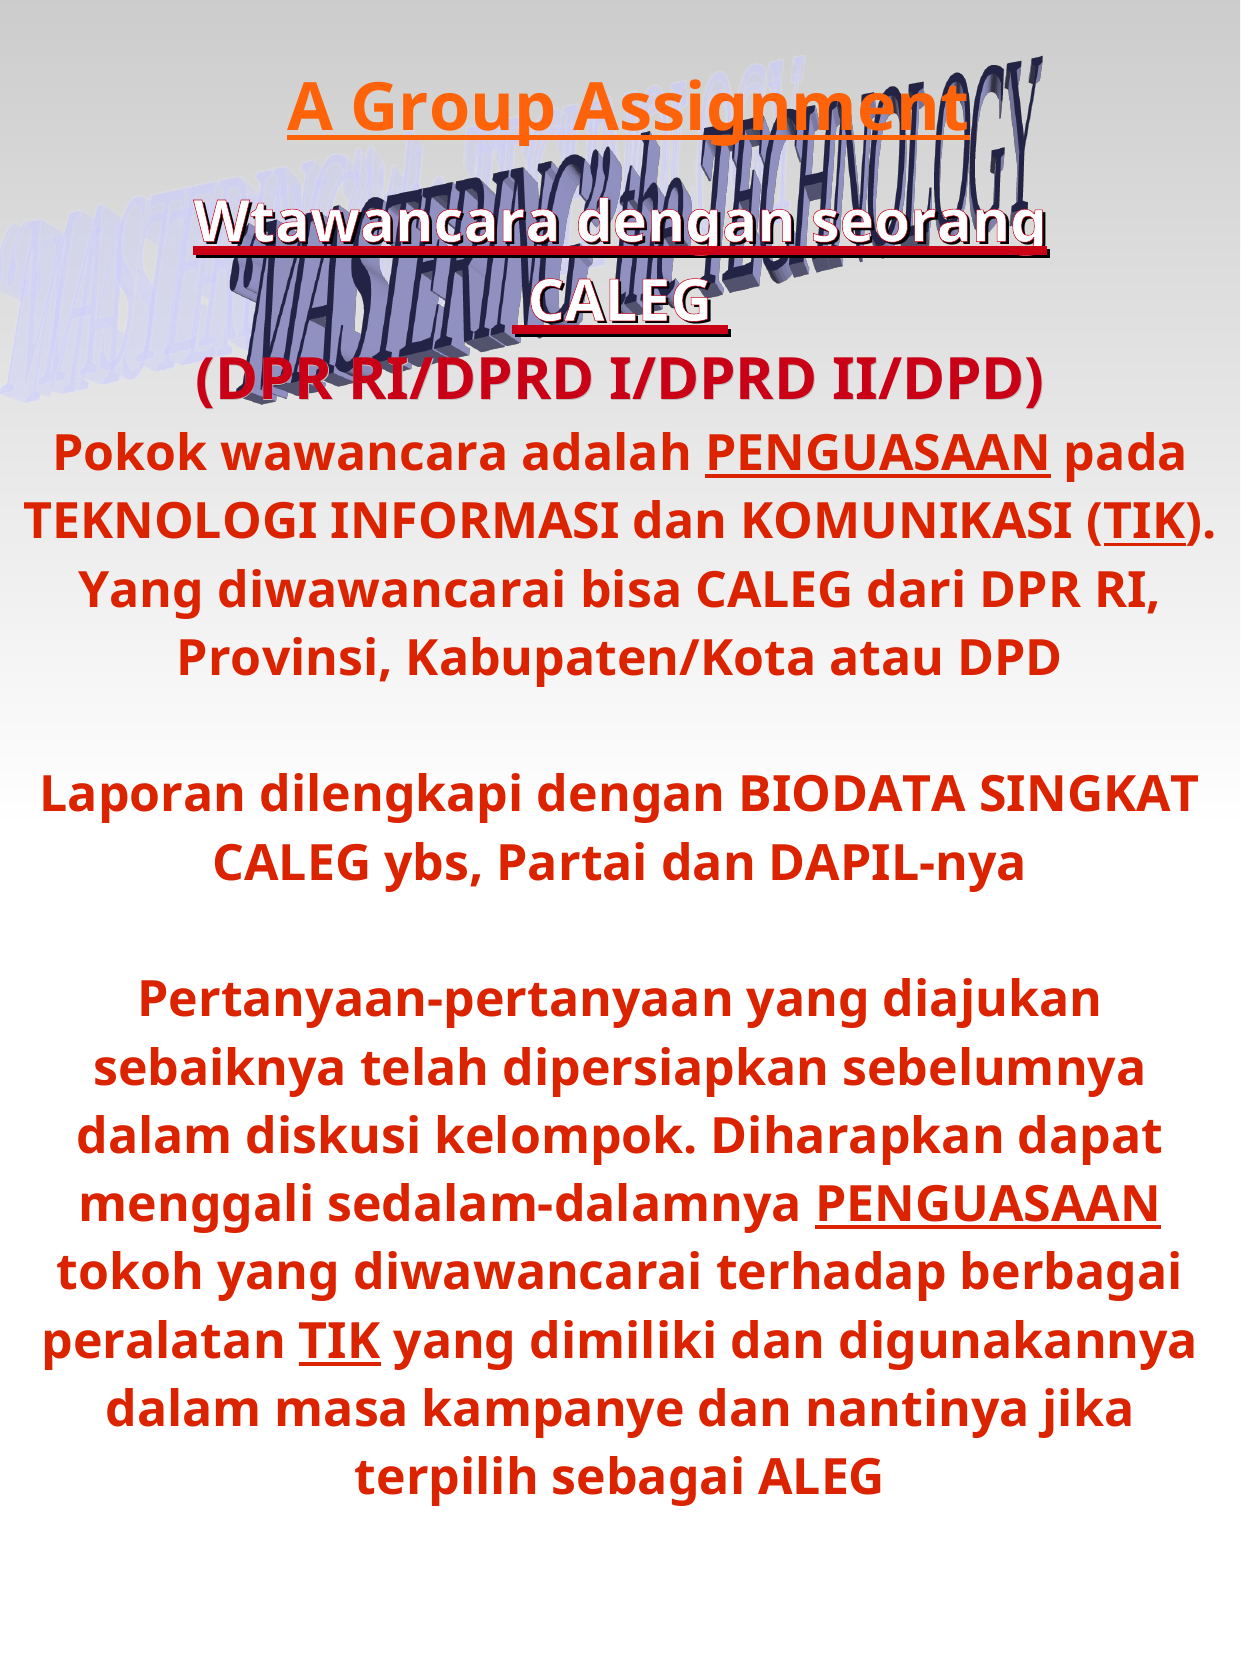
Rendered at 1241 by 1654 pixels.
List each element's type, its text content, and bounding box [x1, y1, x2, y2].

list A Group Assignment Wtawancara dengan seorang CALEG (DPR RI/DPRD I/DPRD II/DPD) Pokok wawancara adalah PENGUASAAN pada TEKNOLOGI INFORMASI dan KOMUNIKASI (TIK). Yang diwawancarai bisa CALEG dari DPR RI, Provinsi, Kabupaten/Kota atau DPD Laporan dilengkapi dengan BIODATA SINGKAT CALEG ybs, Partai dan DAPIL-nya Pertanyaan-pertanyaan yang diajukan sebaiknya telah dipersiapkan sebelumnya dalam diskusi kelompok. Diharapkan dapat menggali sedalam-dalamnya PENGUASAAN tokoh yang diwawancarai terhadap berbagai peralatan TIK yang dimiliki dan digunakannya dalam masa kampanye dan nantinya jika terpilih sebagai ALEG [0, 29, 1241, 1654]
